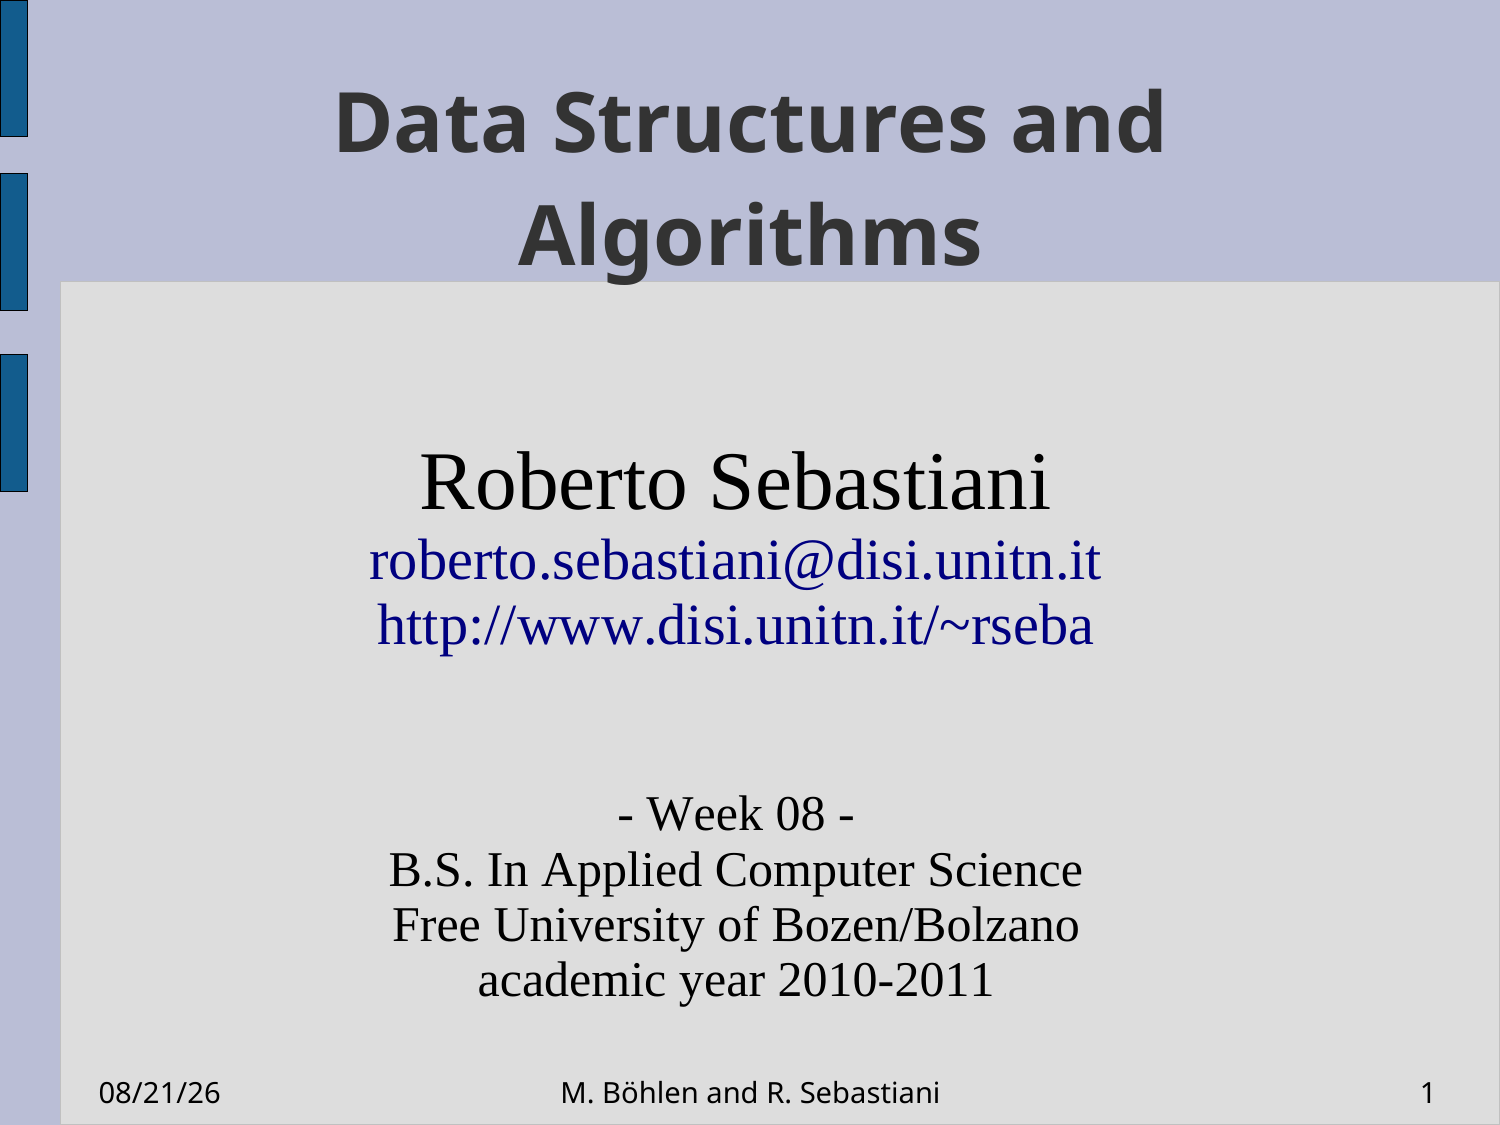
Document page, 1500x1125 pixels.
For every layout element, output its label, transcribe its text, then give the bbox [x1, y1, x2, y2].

subtitle Roberto Sebastiani roberto.sebastiani@disi.unitn.it http://www.disi.unitn.it/~rseba - Week 08 - B.S. In Applied Computer Science Free University of Bozen/Bolzano academic year 2010-2011 [95, 320, 1377, 1030]
title Data Structures and Algorithms [110, 82, 1392, 271]
